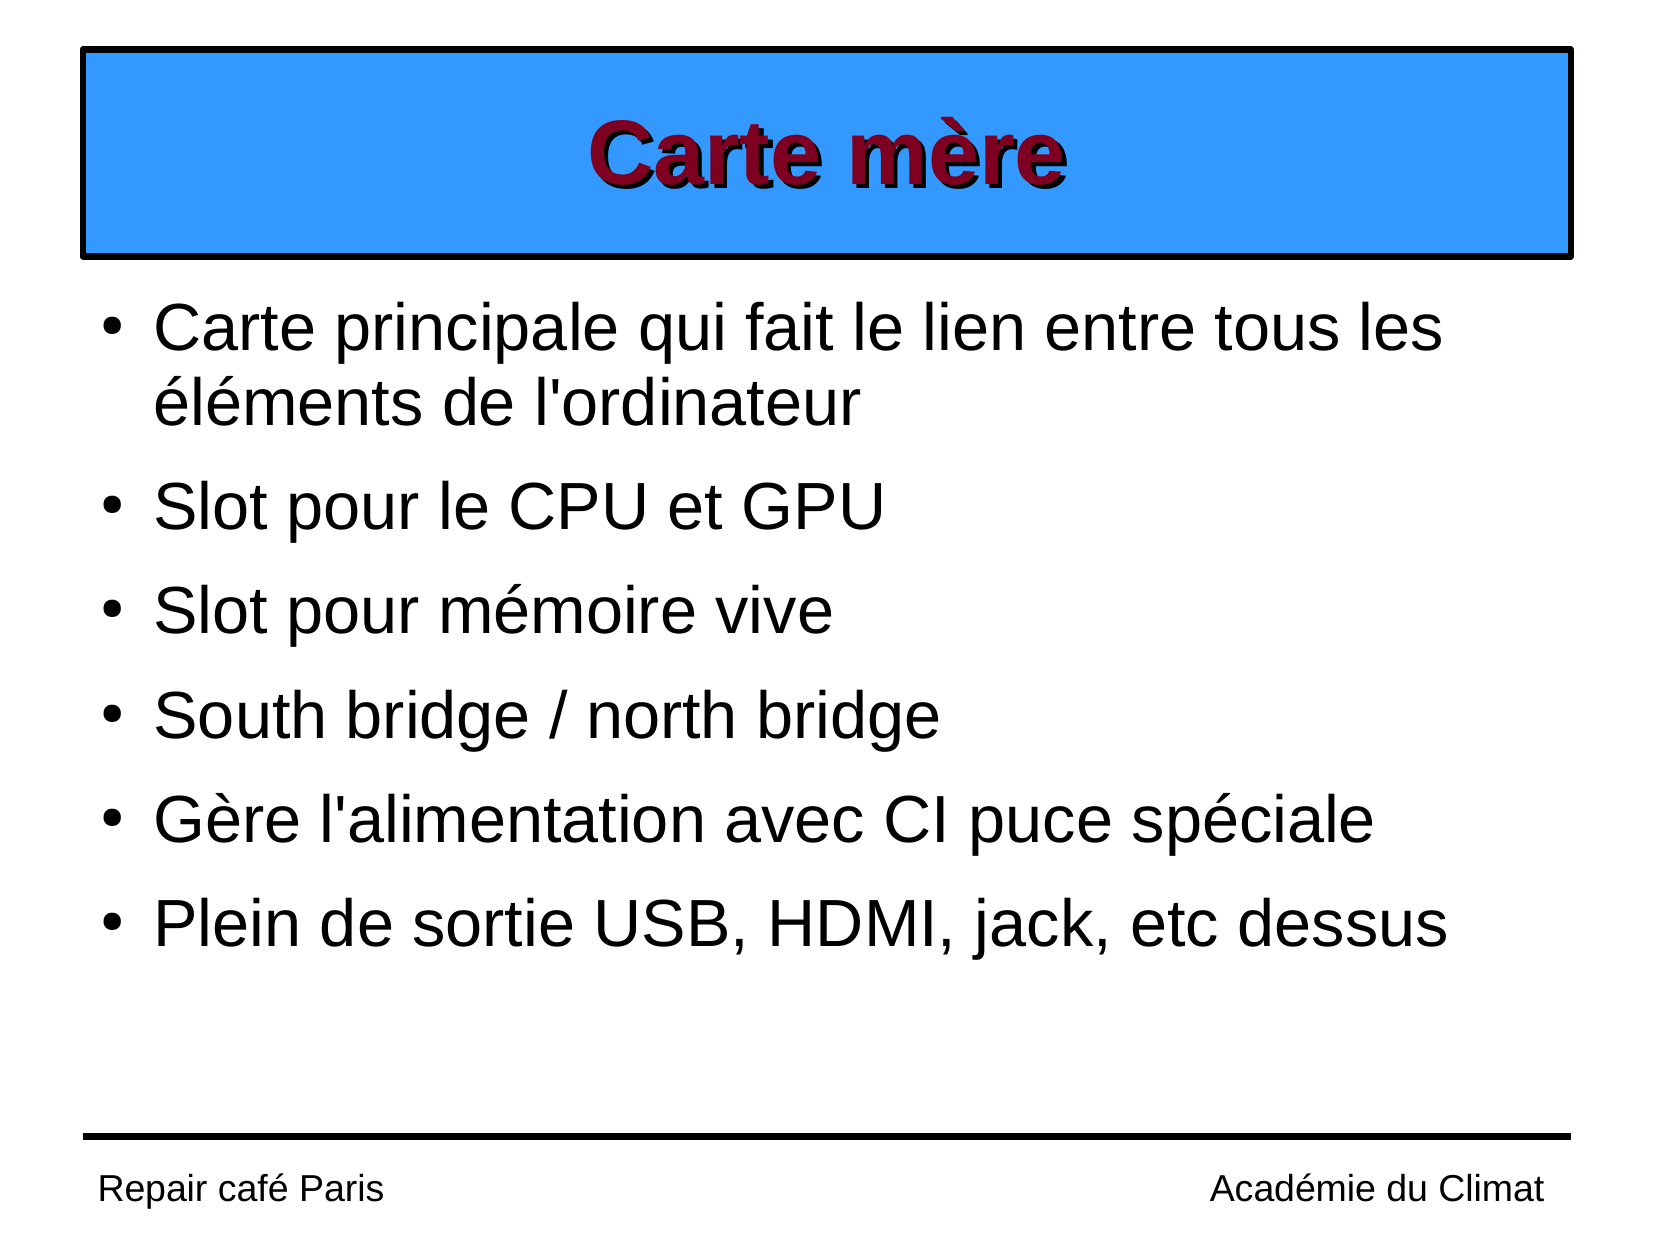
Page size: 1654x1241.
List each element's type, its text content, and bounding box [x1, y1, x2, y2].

title Carte mère [82, 49, 1571, 257]
text_box Repair café Paris Académie du Climat [82, 1160, 1571, 1217]
list Carte principale qui fait le lien entre tous les éléments de l'ordinateur Slot pour le CPU et GPU Slot pour mémoire vive South bridge / north bridge Gère l'alimentation avec CI puce spéciale Plein de sortie USB, HDMI, jack, etc dessus [82, 290, 1571, 1109]
